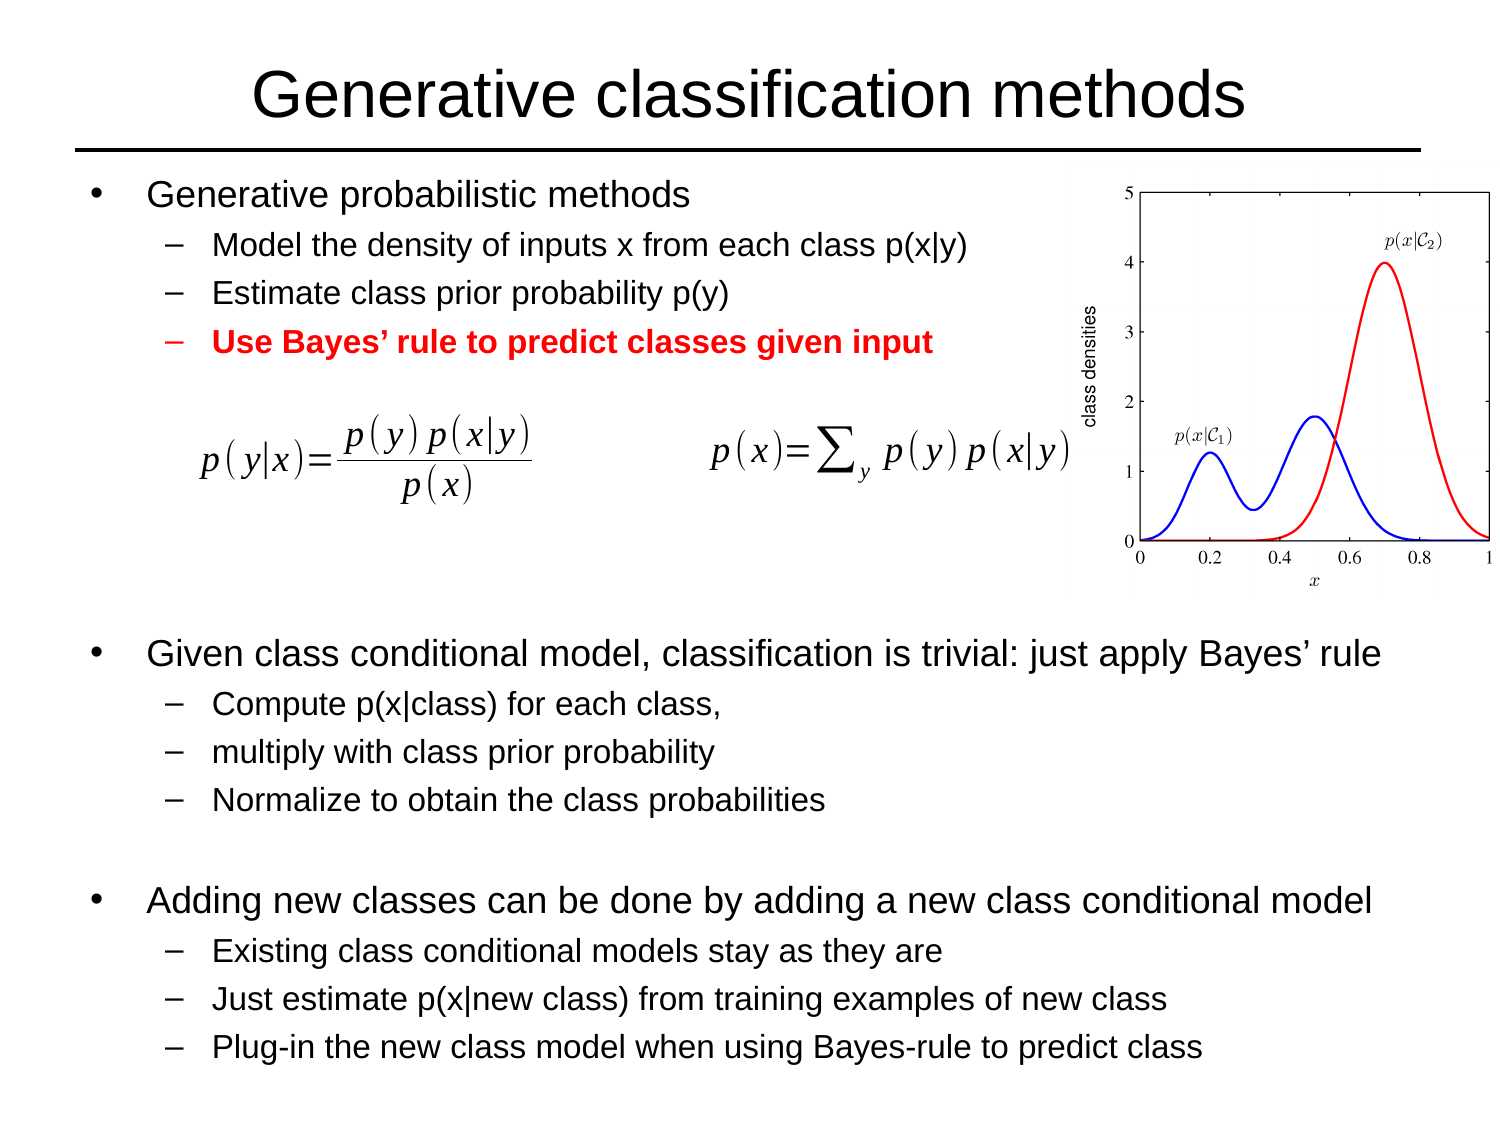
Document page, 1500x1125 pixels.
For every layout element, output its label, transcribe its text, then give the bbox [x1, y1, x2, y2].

chart [189, 412, 540, 508]
chart [700, 424, 1077, 484]
picture [1070, 162, 1500, 594]
title Generative classification methods [75, 43, 1426, 139]
list Generative probabilistic methods Model the density of inputs x from each class p(x|y) Estimate class prior probability p(y) Use Bayes’ rule to predict classes given input Given class conditional model, classification is trivial: just apply Bayes’ rule Compute p(x|class) for each class, multiply with class prior probability Normalize to obtain the class probabilities Adding new classes can be done by adding a new class conditional model Existing class conditional models stay as they are Just estimate p(x|new class) from training examples of new class Plug-in the new class model when using Bayes-rule to predict class [75, 162, 1426, 1122]
